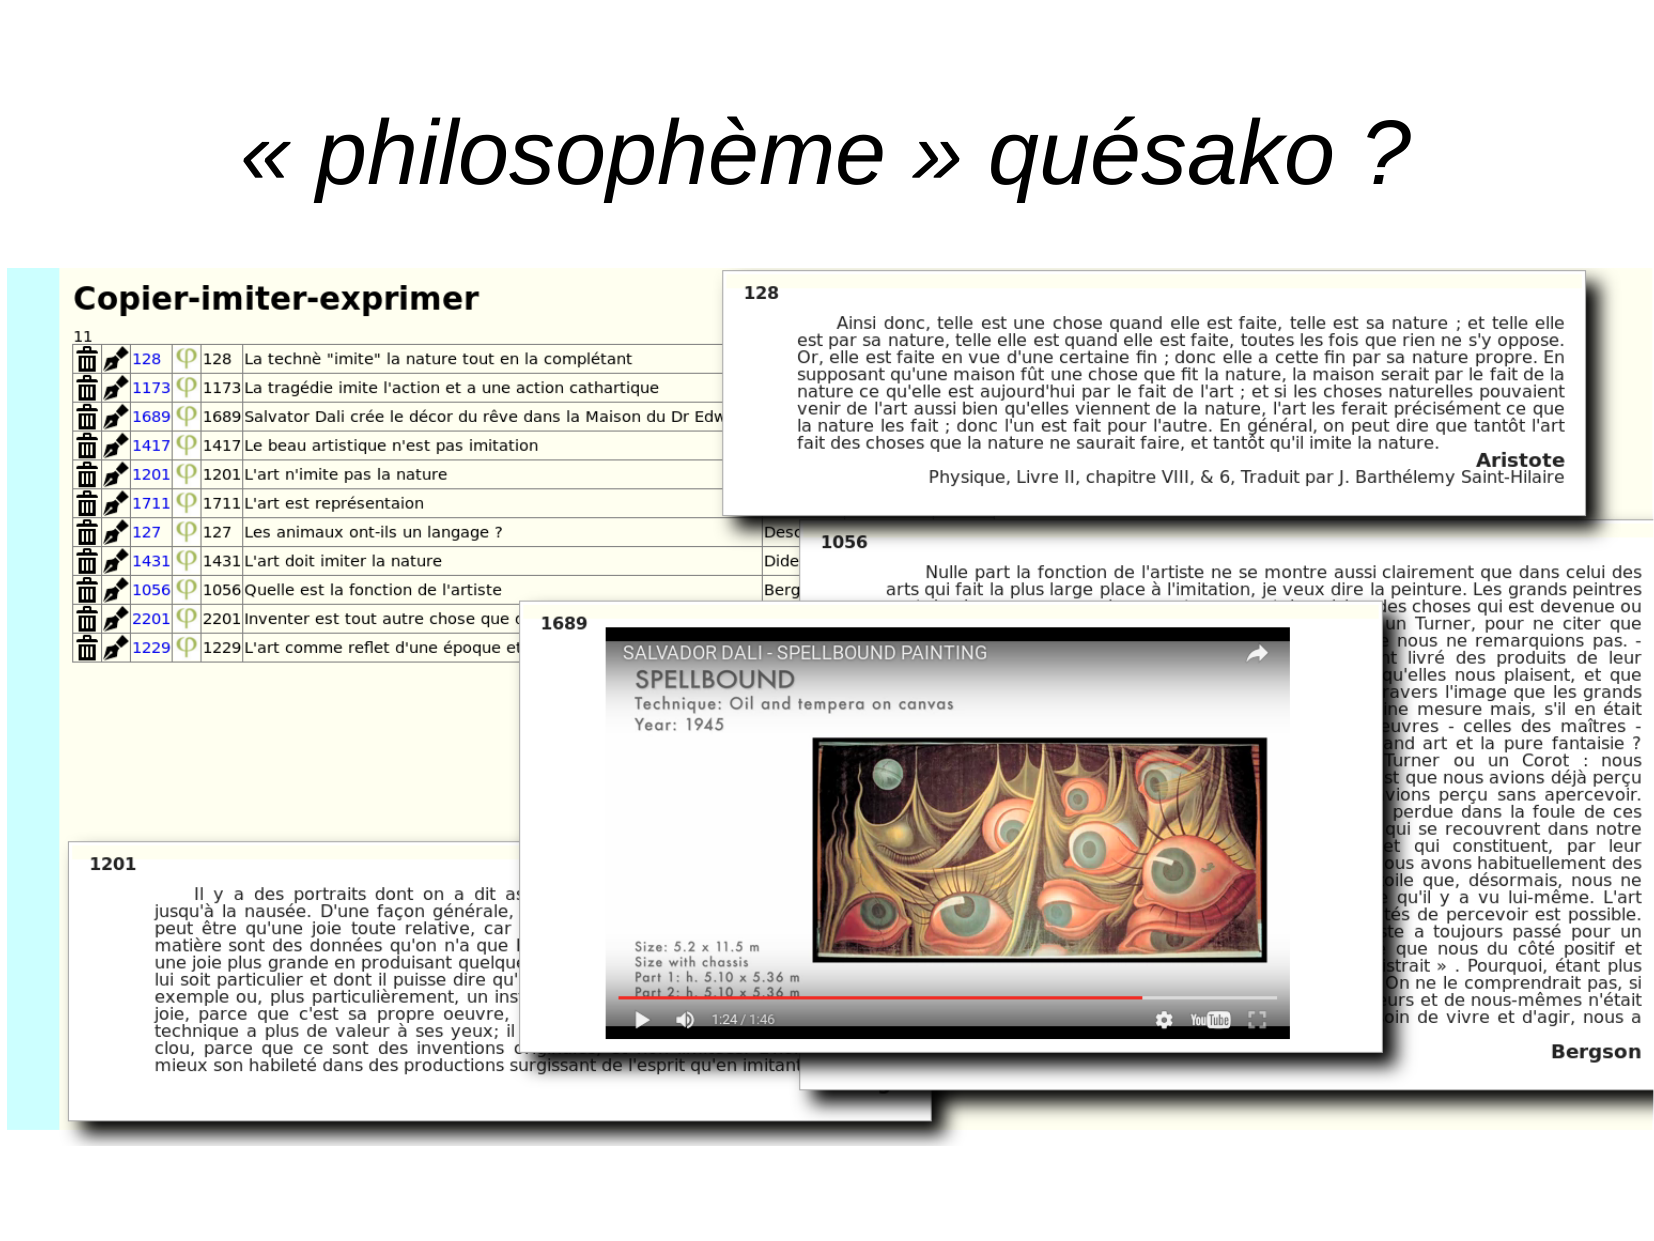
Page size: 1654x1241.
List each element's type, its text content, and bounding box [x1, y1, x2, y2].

title « philosophème » quésako ? [82, 49, 1571, 257]
picture [7, 268, 1654, 1146]
